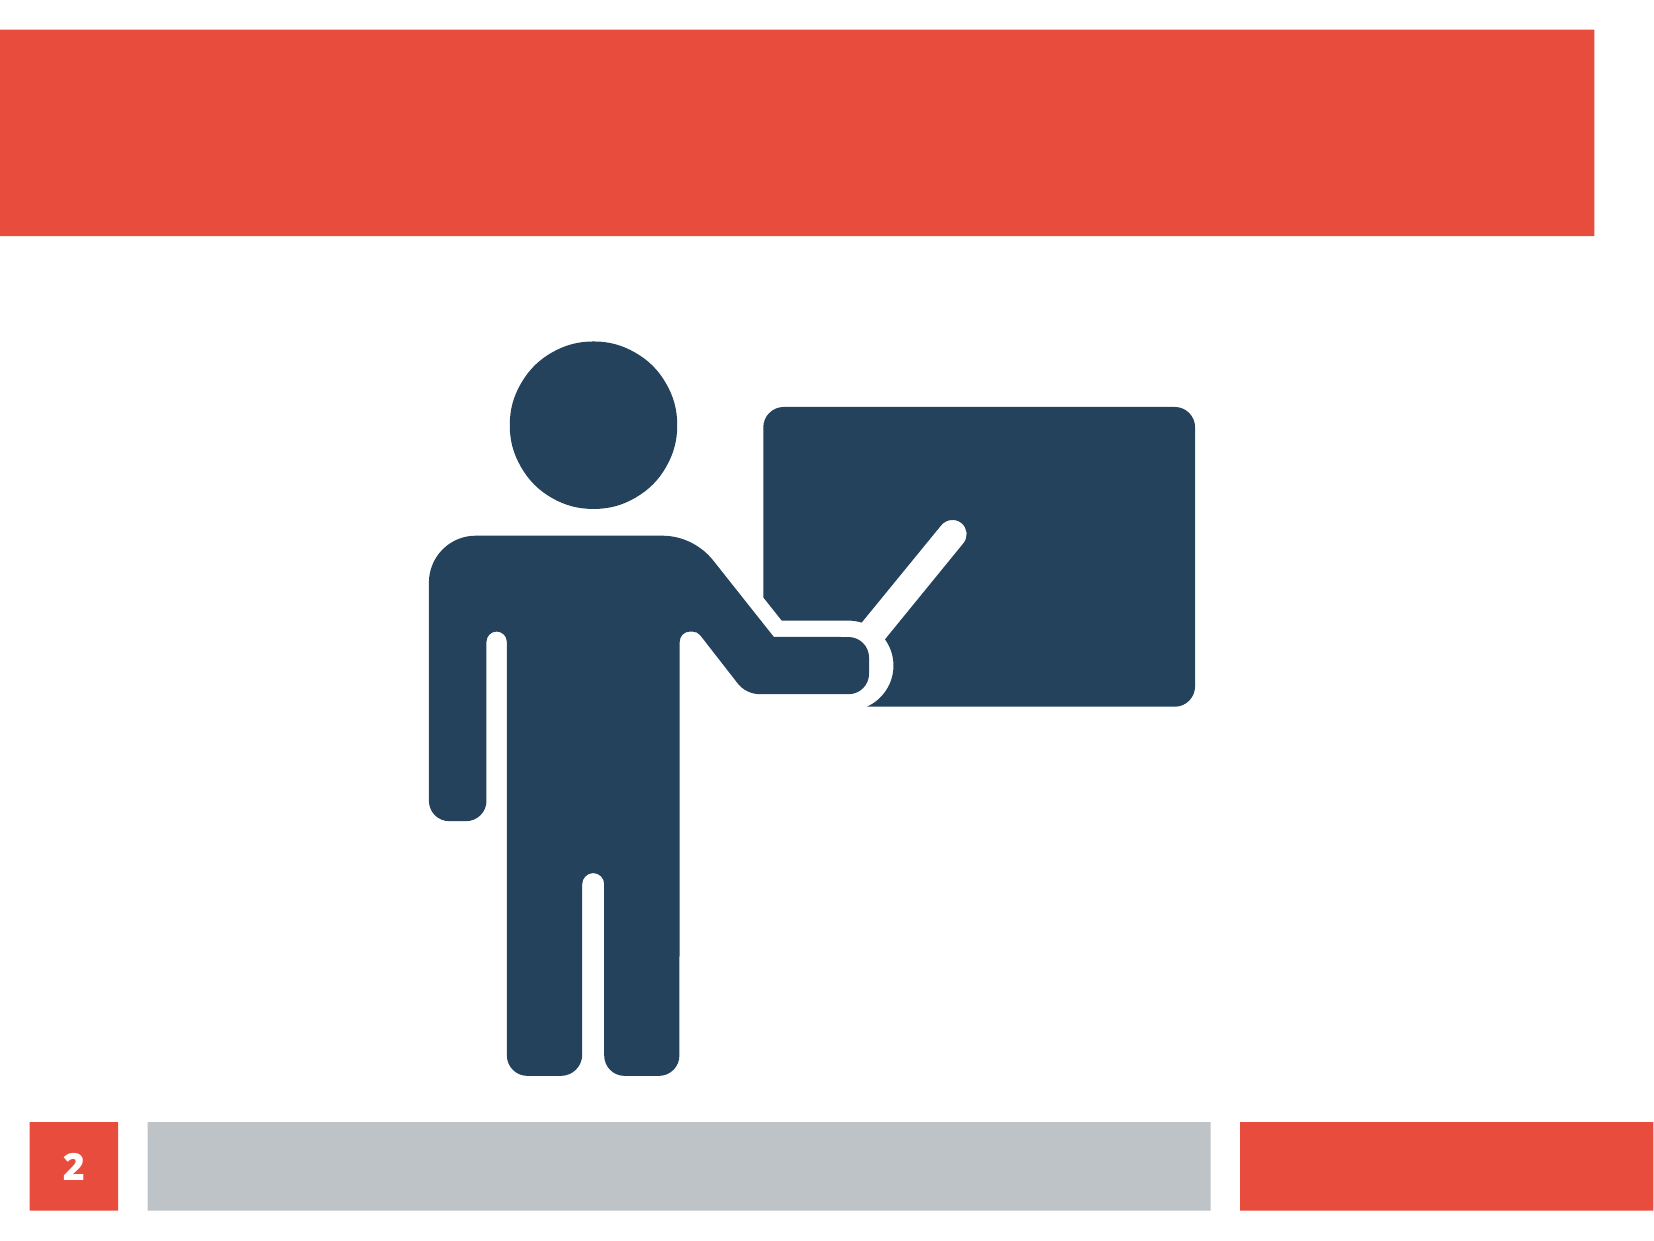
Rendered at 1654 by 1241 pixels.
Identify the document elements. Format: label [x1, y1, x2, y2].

picture [428, 324, 1196, 1093]
